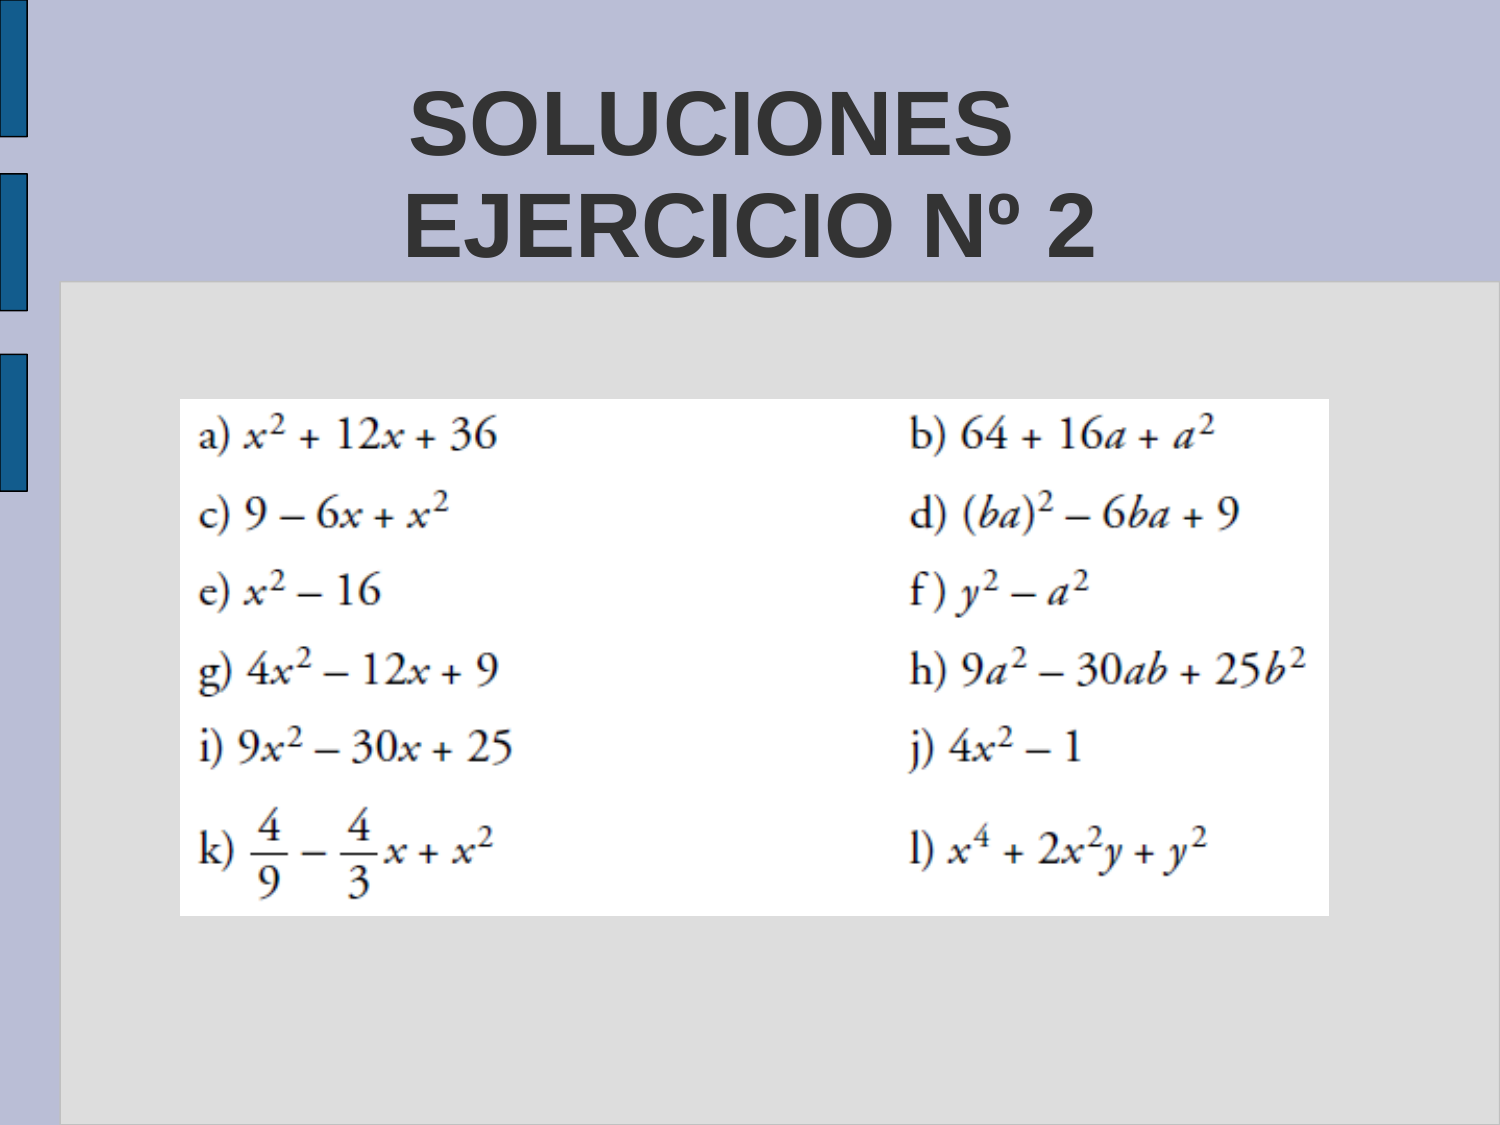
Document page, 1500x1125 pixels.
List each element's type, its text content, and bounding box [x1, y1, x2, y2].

picture [180, 399, 1329, 916]
title SOLUCIONES EJERCICIO Nº 2 [110, 73, 1391, 279]
